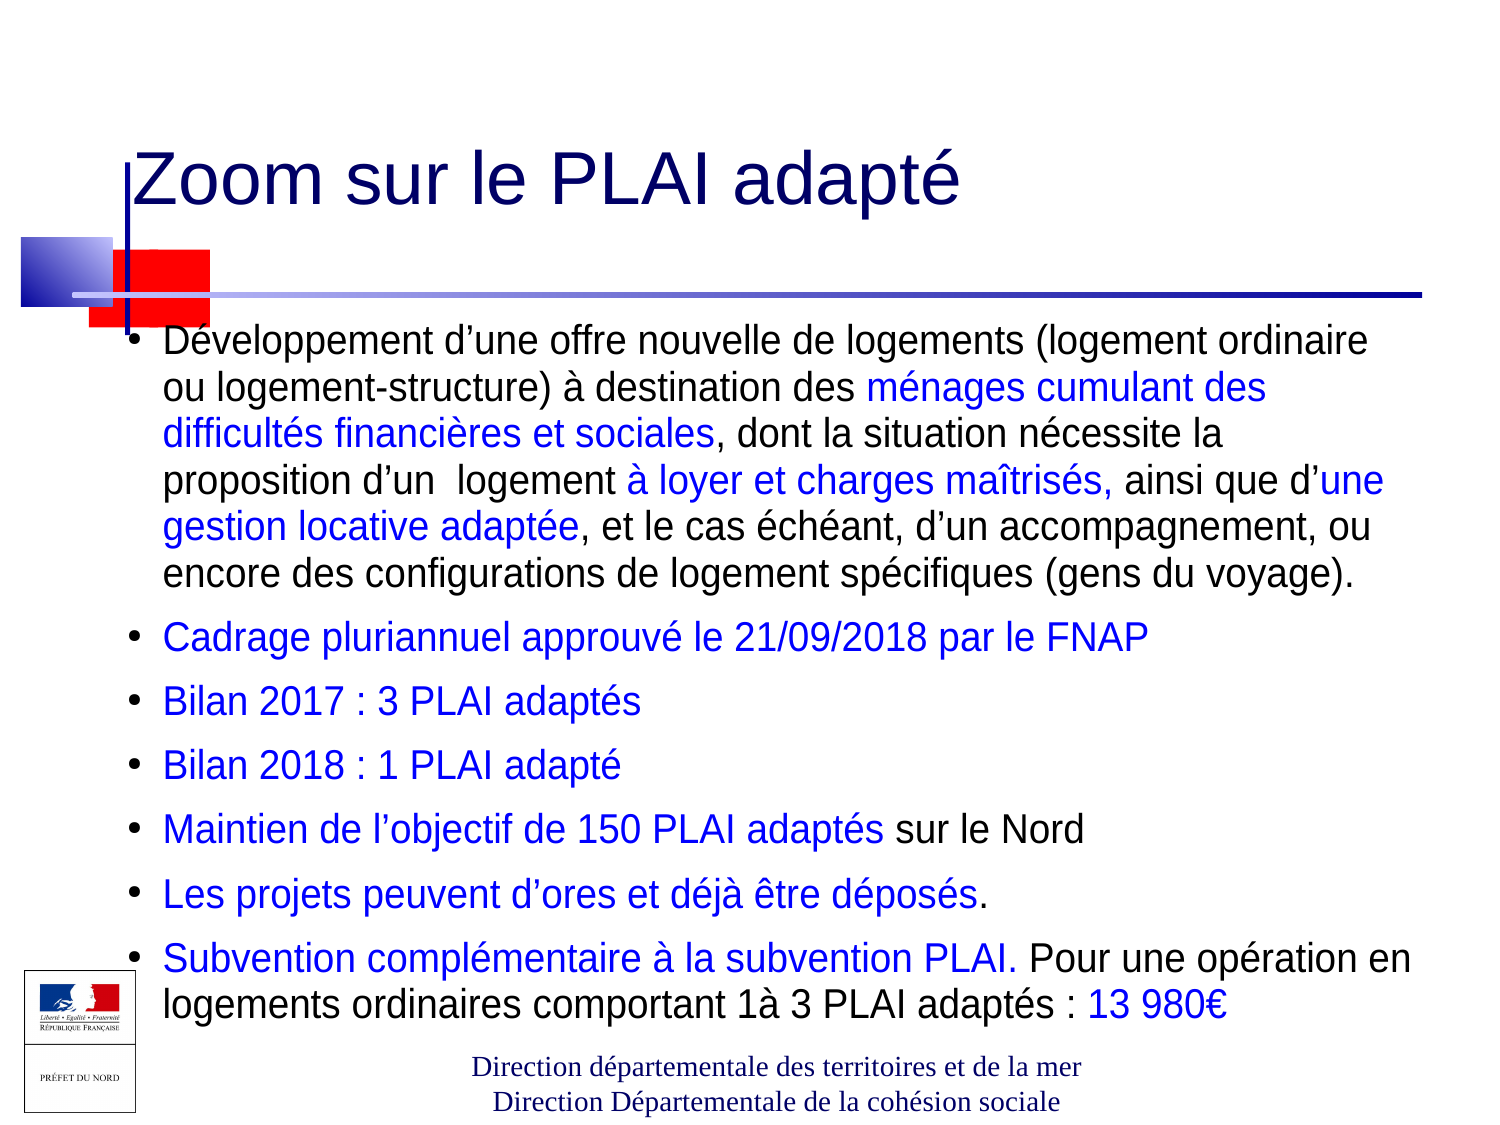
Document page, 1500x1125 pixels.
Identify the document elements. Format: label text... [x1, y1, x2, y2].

list Développement d’une offre nouvelle de logements (logement ordinaire ou logement-structure) à destination des ménages cumulant des difficultés financières et sociales, dont la situation nécessite la proposition d’un logement à loyer et charges maîtrisés, ainsi que d’une gestion locative adaptée, et le cas échéant, d’un accompagnement, ou encore des configurations de logement spécifiques (gens du voyage). Cadrage pluriannuel approuvé le 21/09/2018 par le FNAP Bilan 2017 : 3 PLAI adaptés Bilan 2018 : 1 PLAI adapté Maintien de l’objectif de 150 PLAI adaptés sur le Nord Les projets peuvent d’ores et déjà être déposés. Subvention complémentaire à la subvention PLAI. Pour une opération en logements ordinaires comportant 1à 3 PLAI adaptés : 13 980€ [70, 317, 1418, 1028]
title Zoom sur le PLAI adapté [118, 52, 1467, 296]
picture [24, 970, 136, 1113]
